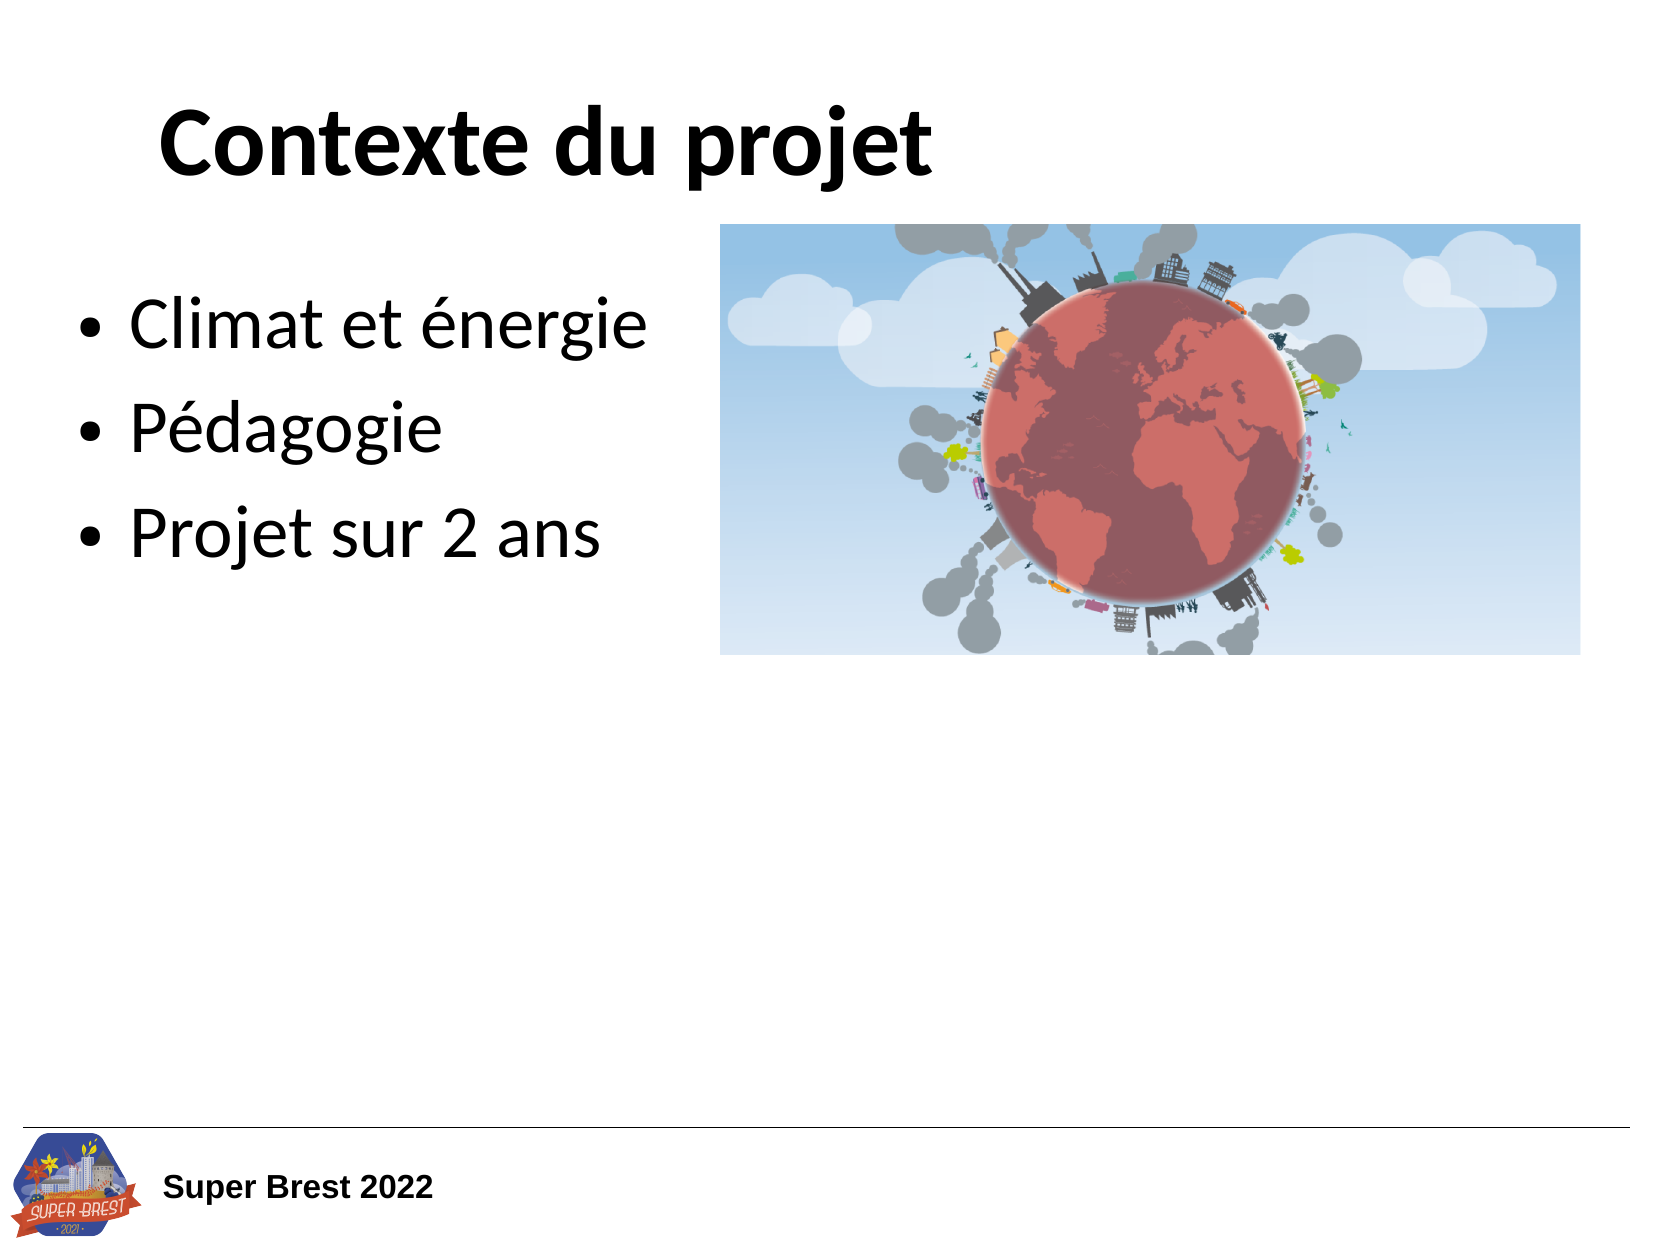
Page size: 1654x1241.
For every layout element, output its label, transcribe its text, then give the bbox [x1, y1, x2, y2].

title Contexte du projet [11, 47, 1347, 255]
picture [720, 224, 1581, 655]
text_box Super Brest 2022 [147, 1160, 1070, 1214]
picture [10, 1133, 142, 1238]
list Climat et énergie Pédagogie Projet sur 2 ans [59, 291, 720, 576]
